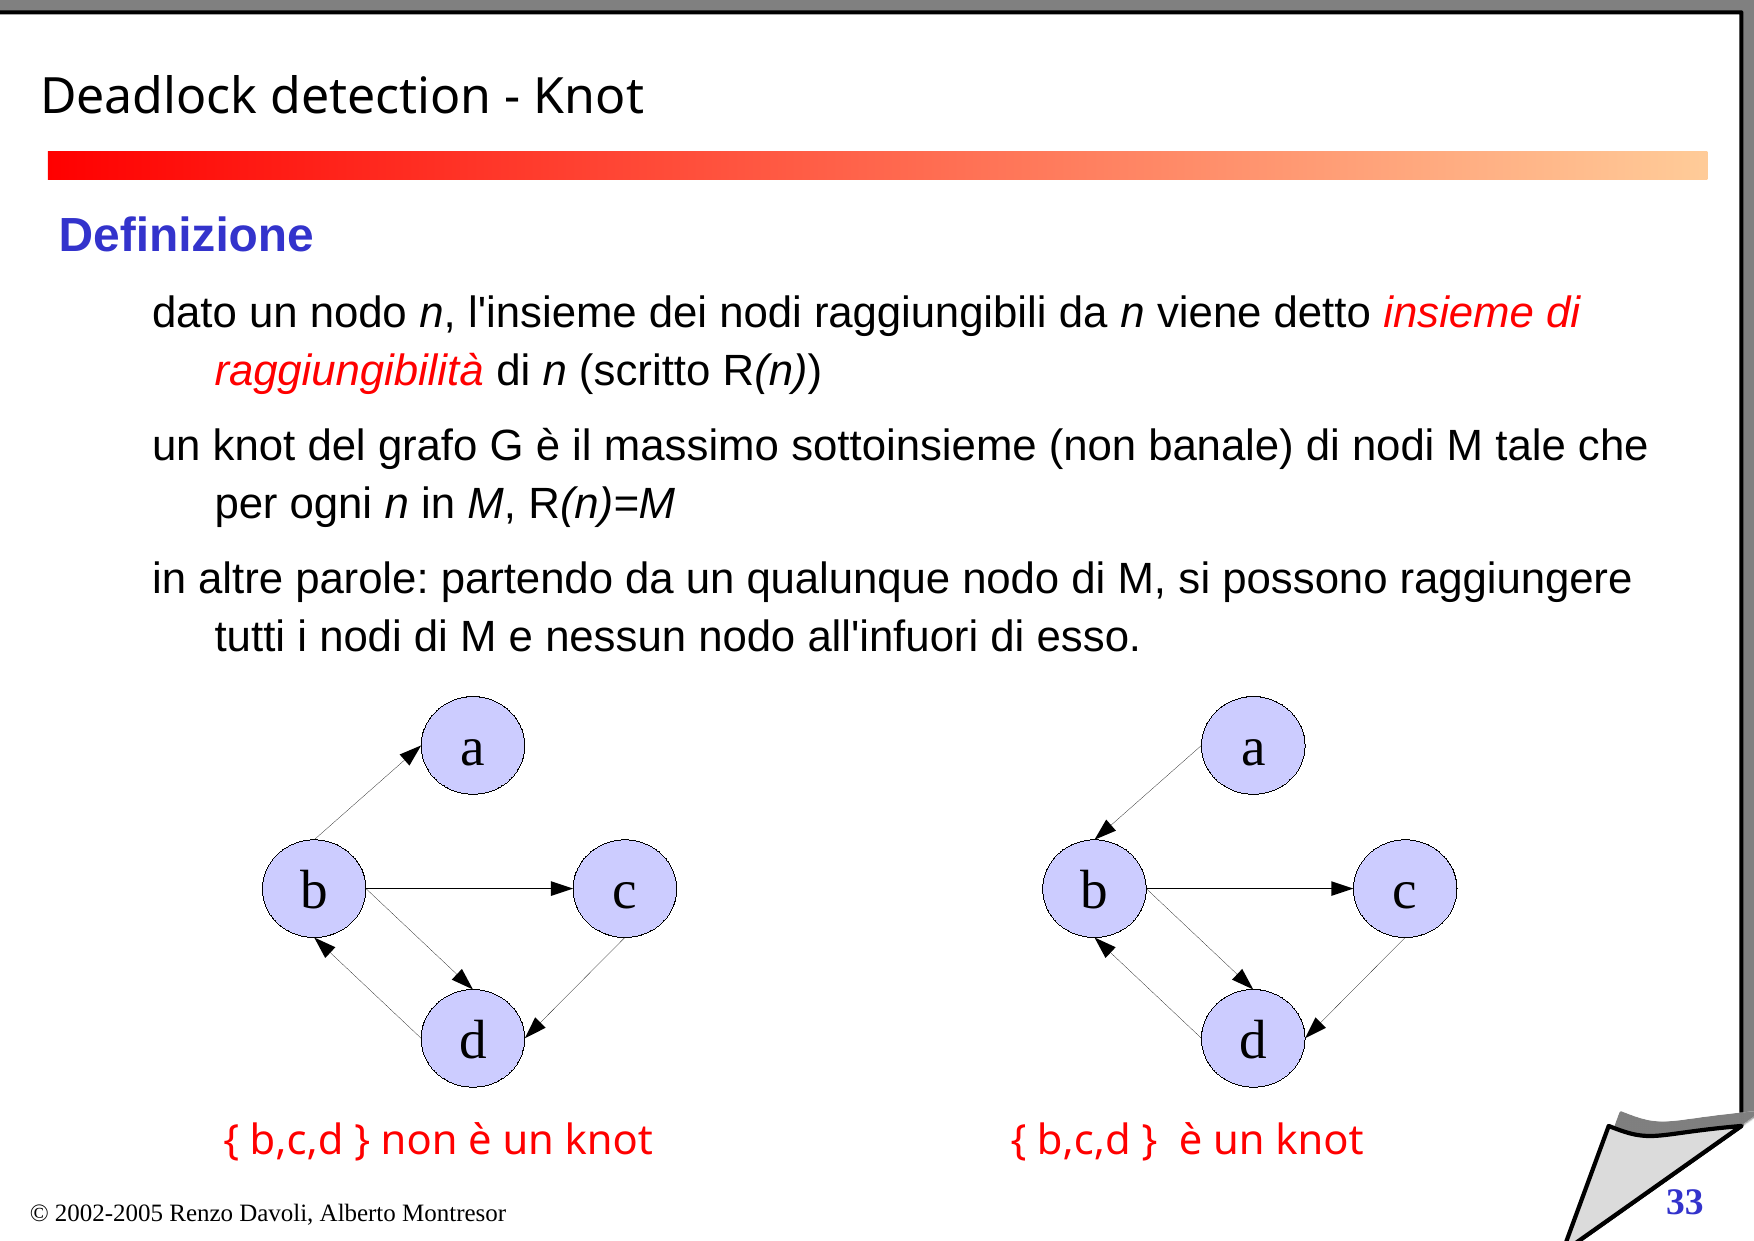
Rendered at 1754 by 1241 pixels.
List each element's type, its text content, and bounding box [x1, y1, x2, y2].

text_box { b,c,d } è un knot [1010, 1106, 1422, 1171]
text_box a [1201, 696, 1306, 795]
title Deadlock detection - Knot [40, 49, 1714, 144]
text_box q [750, 152, 754, 179]
text_box a [421, 696, 525, 795]
text_box d [1201, 989, 1306, 1088]
text_box c [573, 839, 677, 938]
text_box d [421, 989, 525, 1088]
text_box b [1042, 839, 1147, 938]
text_box b [262, 839, 366, 938]
text_box { b,c,d } non è un knot [223, 1106, 712, 1171]
list Definizione dato un nodo n, l'insieme dei nodi raggiungibili da n viene detto insieme di raggiungibilità di n (scritto R(n)) un knot del grafo G è il massimo sottoinsieme (non banale) di nodi M tale che per ogni n in M, R(n)=M in altre parole: partendo da un qualunque nodo di M, si possono raggiungere tutti i nodi di M e nessun nodo all'infuori di esso. [58, 206, 1696, 663]
text_box c [1353, 839, 1458, 938]
